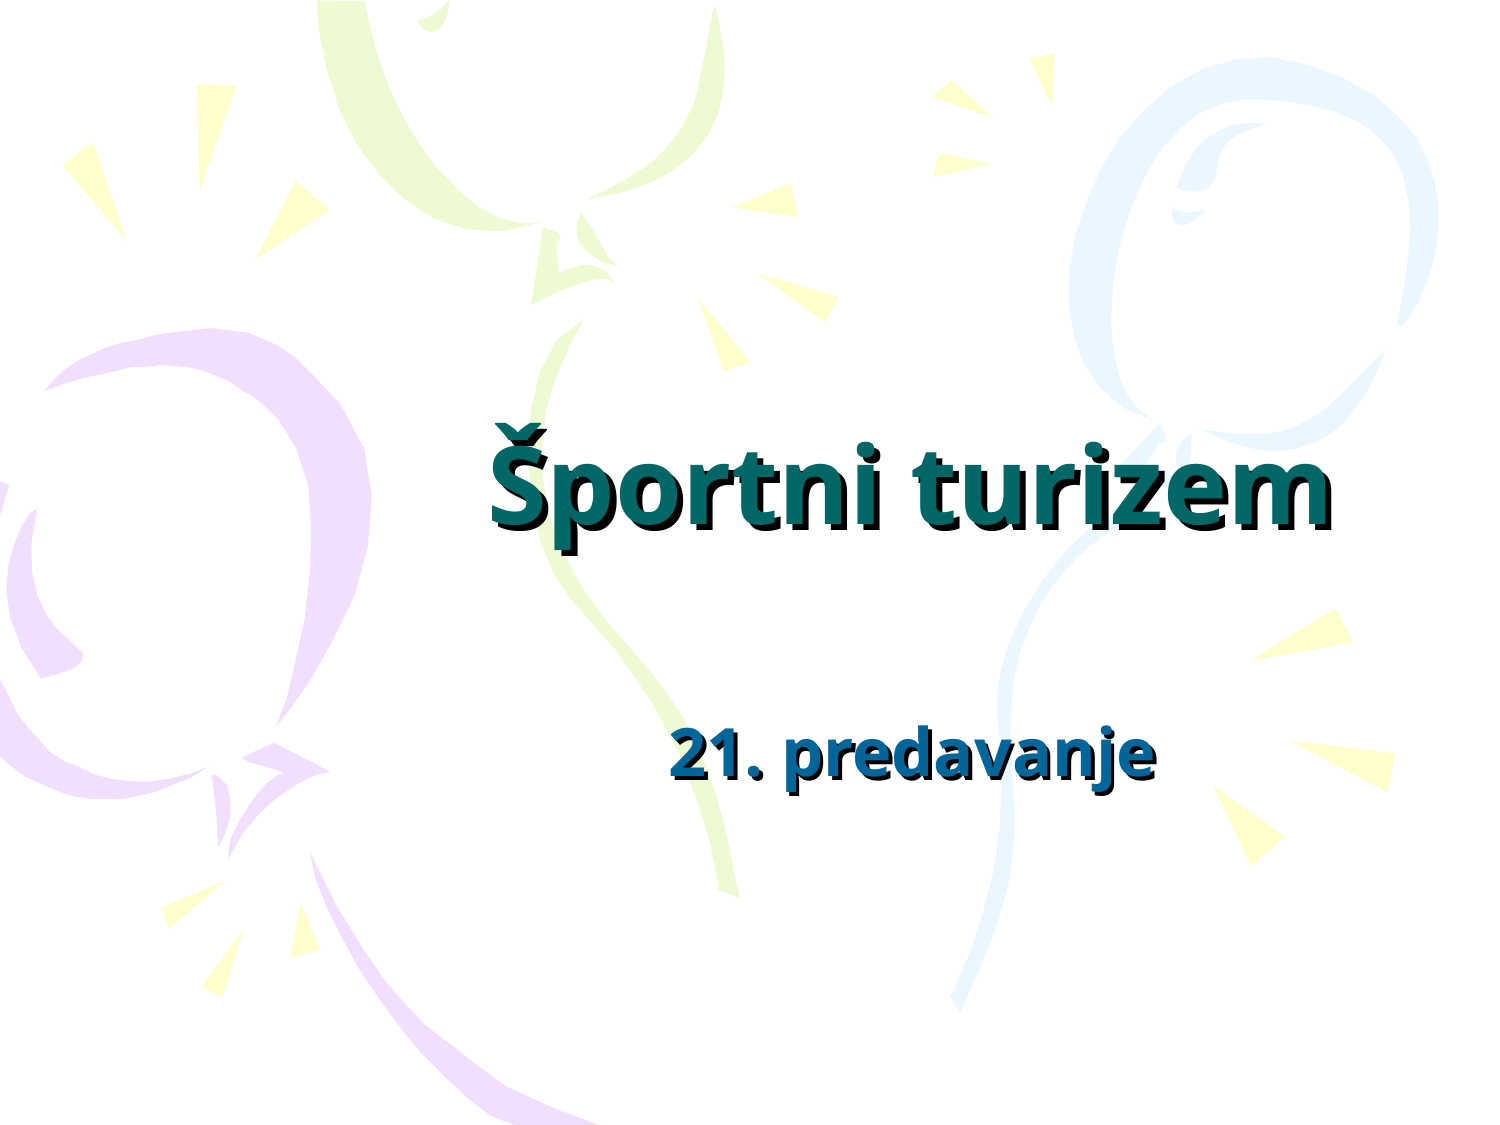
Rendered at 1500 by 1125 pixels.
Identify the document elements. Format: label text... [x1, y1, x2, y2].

title Športni turizem [402, 97, 1419, 686]
subtitle 21. predavanje [408, 702, 1417, 946]
